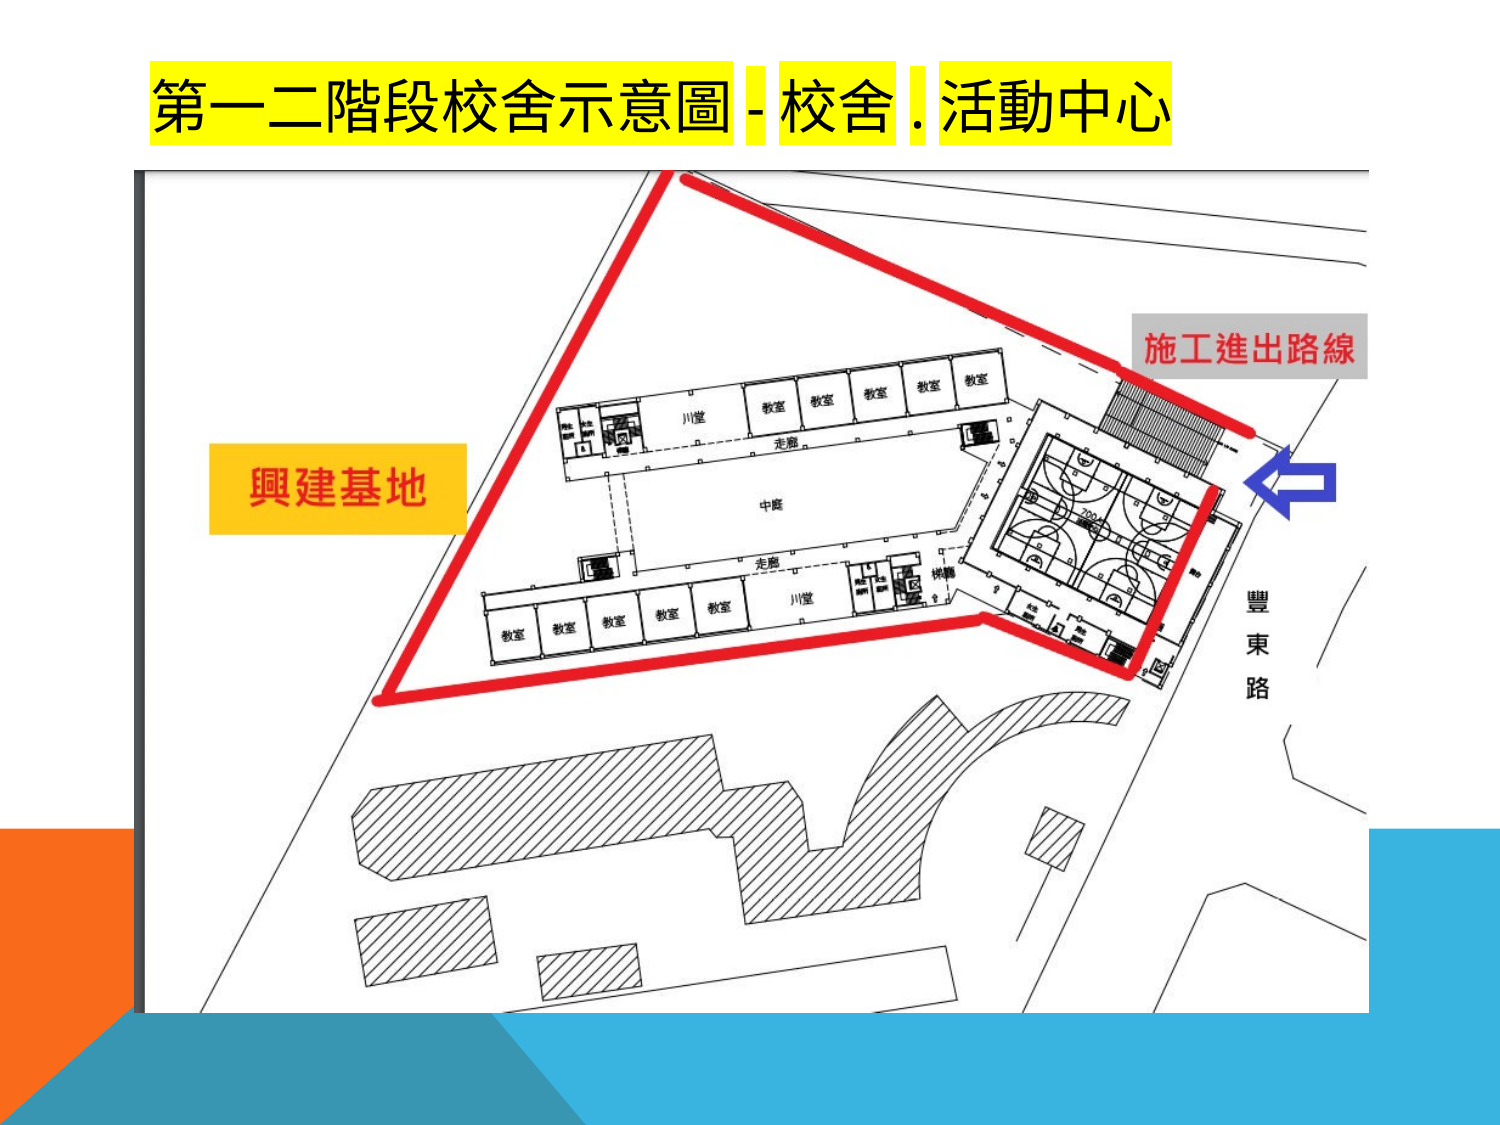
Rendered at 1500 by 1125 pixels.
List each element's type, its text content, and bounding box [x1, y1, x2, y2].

picture [134, 170, 1369, 1013]
title 第一二階段校舍示意圖-校舍.活動中心 [135, 60, 1369, 150]
